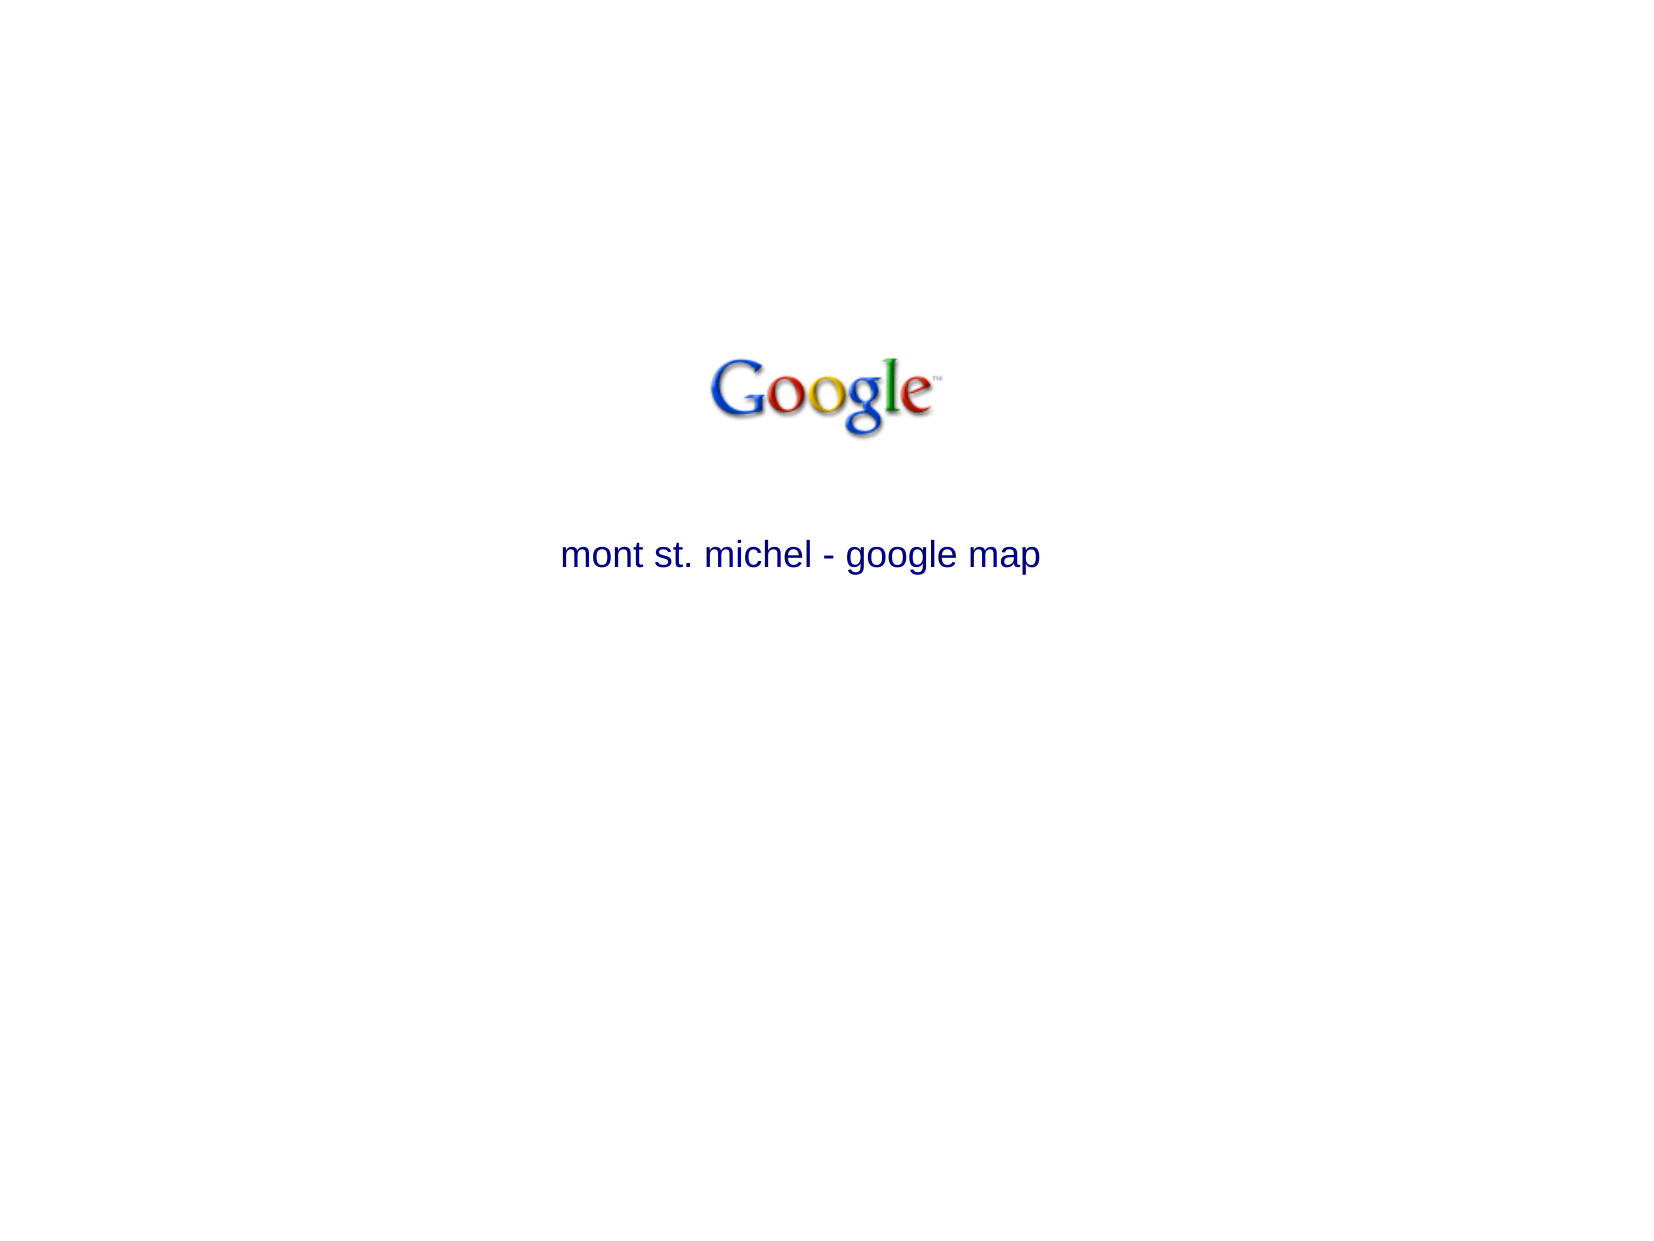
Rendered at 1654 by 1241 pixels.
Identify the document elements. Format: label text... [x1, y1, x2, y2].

picture [708, 354, 943, 441]
text_box mont st. michel - google map [545, 525, 1133, 601]
